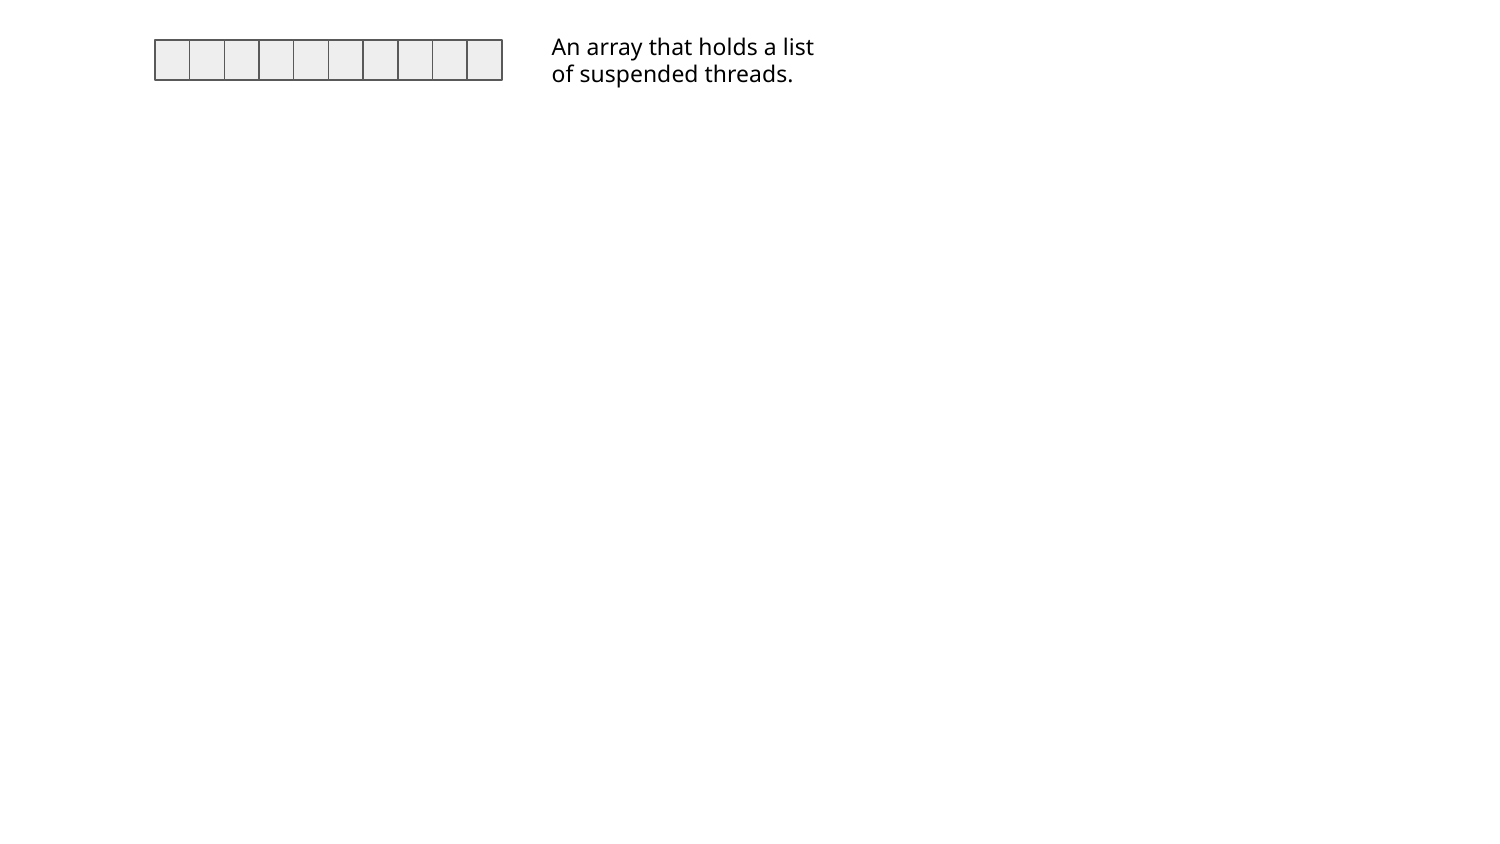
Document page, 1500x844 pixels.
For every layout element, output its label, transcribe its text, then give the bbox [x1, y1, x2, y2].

text_box [154, 39, 502, 80]
text_box An array that holds a list of suspended threads. [536, 32, 832, 87]
